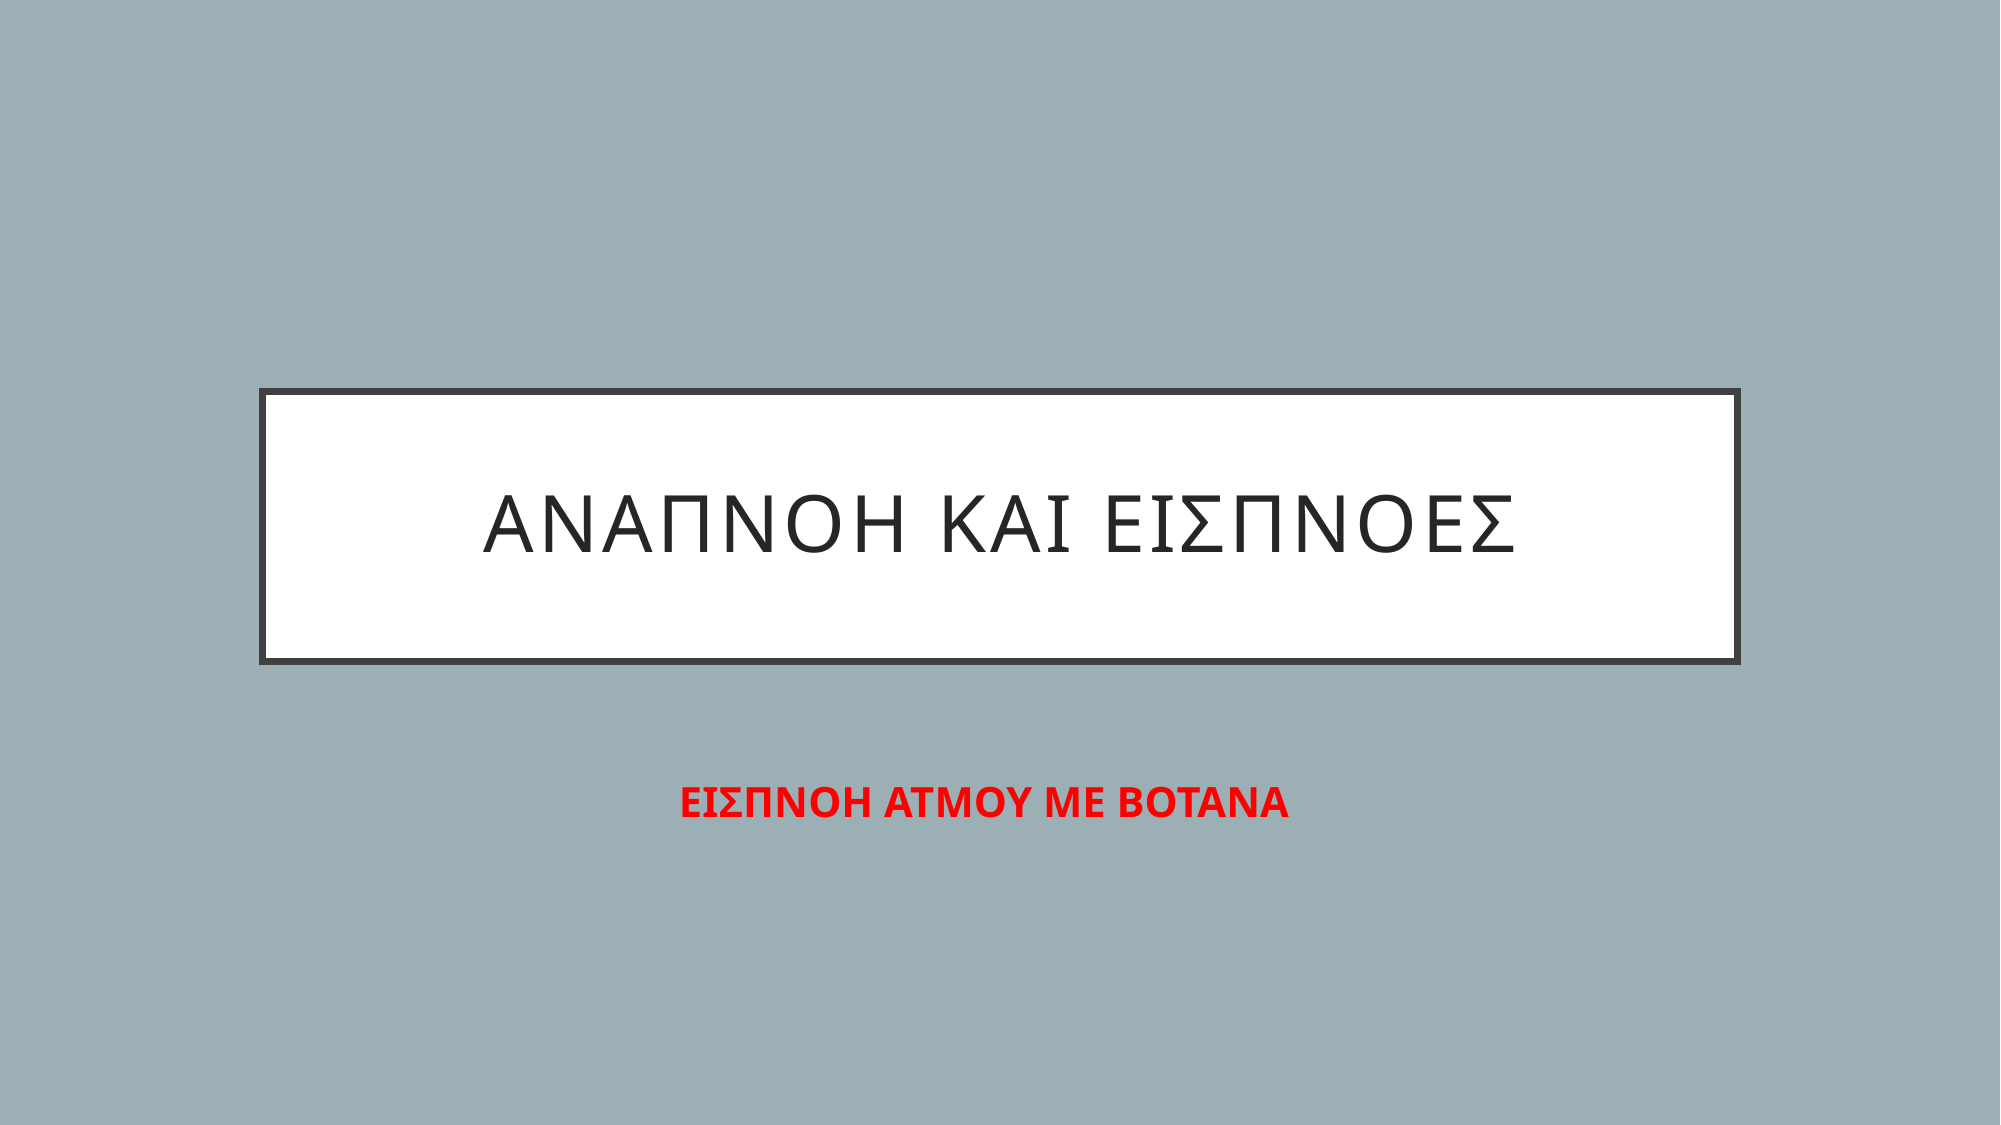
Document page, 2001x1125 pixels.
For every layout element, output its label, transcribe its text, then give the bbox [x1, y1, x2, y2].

title Αναπνοη και εισπνοεσ [262, 391, 1738, 662]
subtitle ΕΙΣΠΝΟΗ ΑΤΜΟΥ ΜΕ ΒΟΤΑΝΑ [519, 767, 1449, 872]
